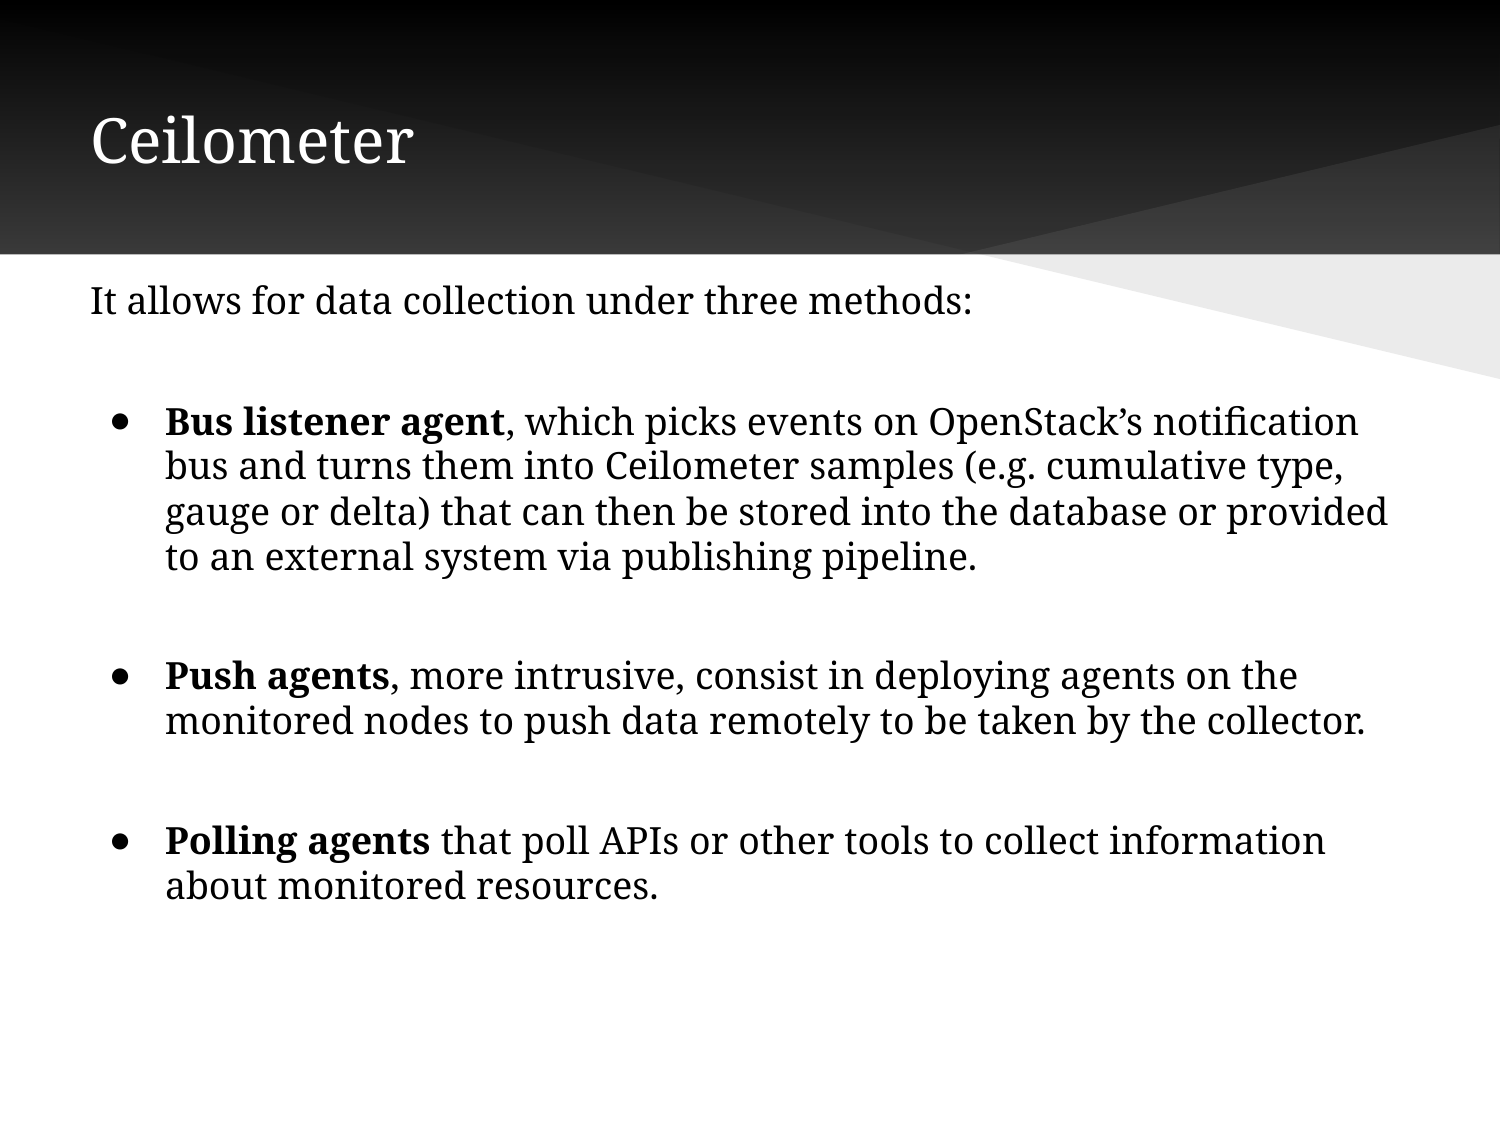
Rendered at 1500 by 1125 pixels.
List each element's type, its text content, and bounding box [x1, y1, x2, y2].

title Ceilometer [75, 45, 1425, 233]
list It allows for data collection under three methods: Bus listener agent, which picks events on OpenStack’s notification bus and turns them into Ceilometer samples (e.g. cumulative type, gauge or delta) that can then be stored into the database or provided to an external system via publishing pipeline. Push agents, more intrusive, consist in deploying agents on the monitored nodes to push data remotely to be taken by the collector. Polling agents that poll APIs or other tools to collect information about monitored resources. [75, 262, 1425, 1078]
